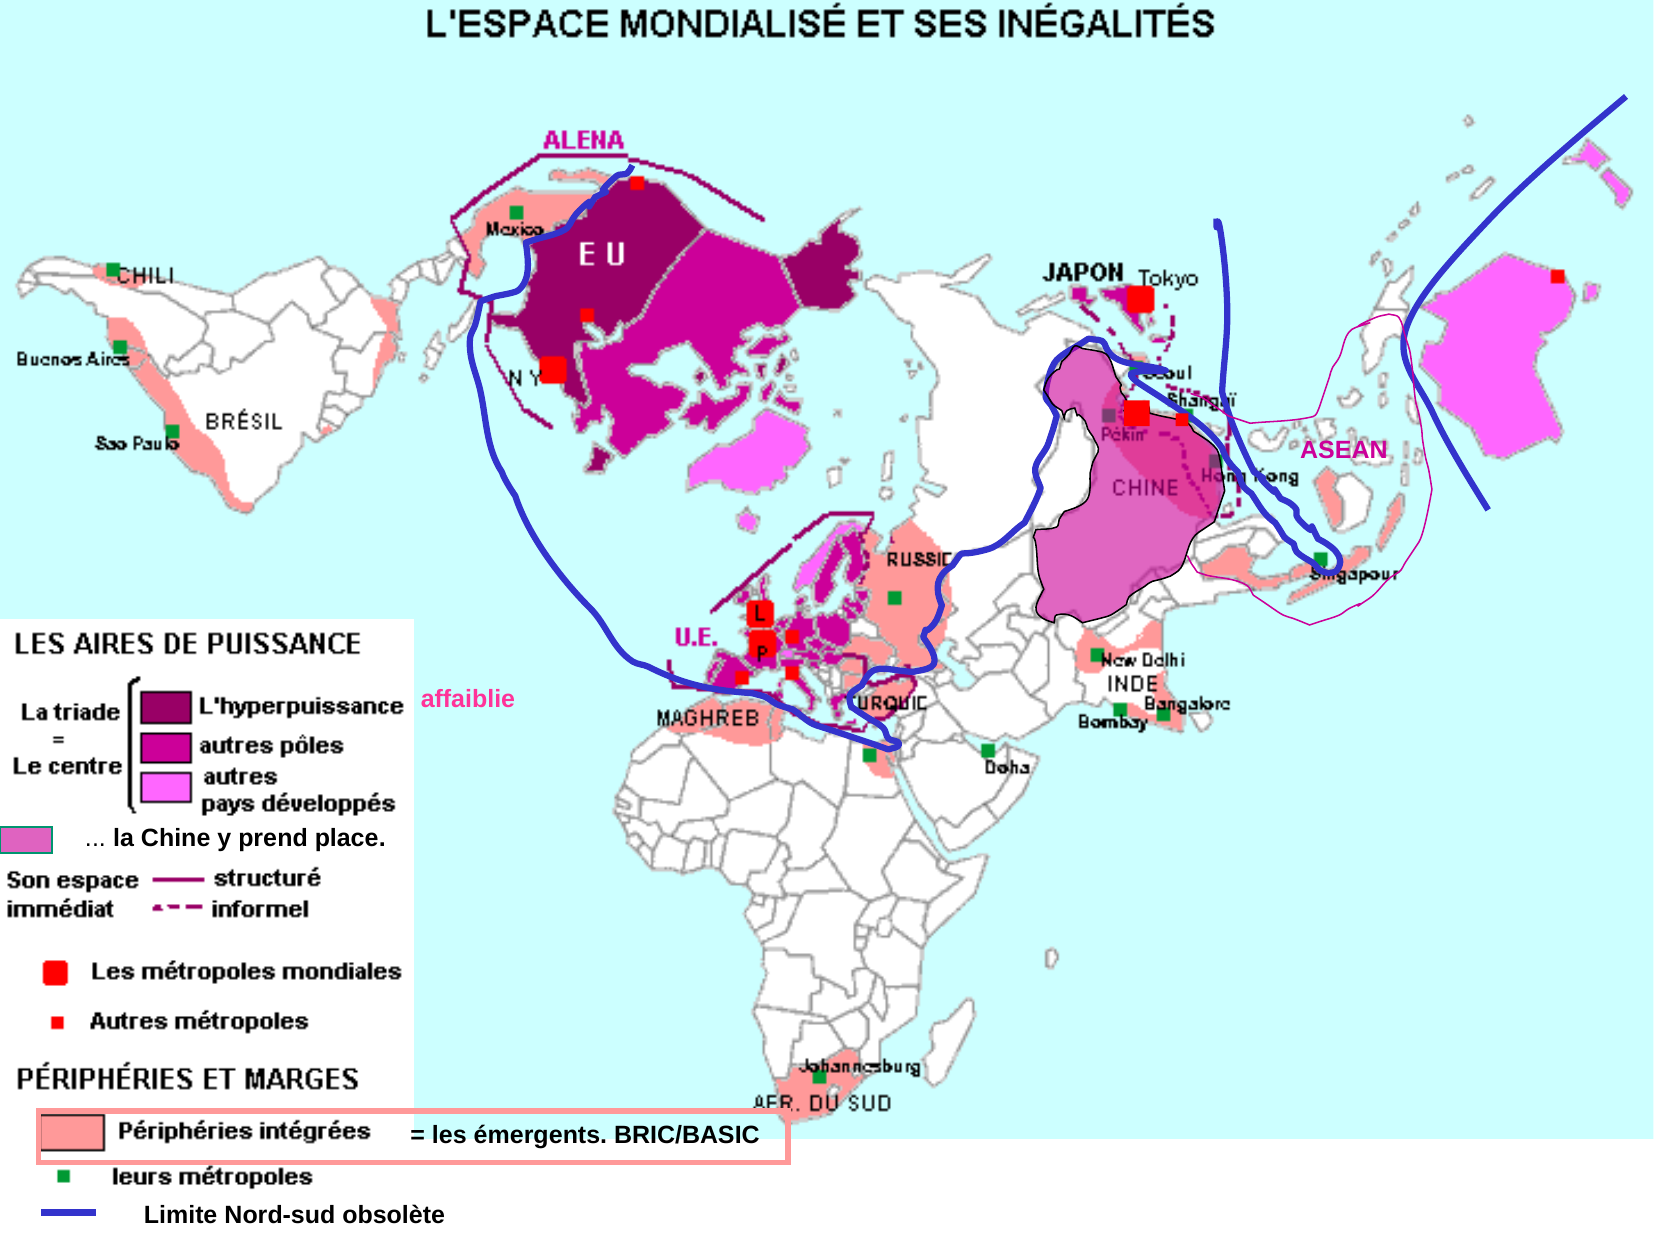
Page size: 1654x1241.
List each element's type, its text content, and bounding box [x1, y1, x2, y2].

text_box = les émergents. BRIC/BASIC [395, 1114, 776, 1157]
picture [41, 1114, 414, 1160]
text_box [2, 829, 50, 851]
text_box [1033, 345, 1225, 623]
text_box ... la Chine y prend place. [70, 813, 402, 860]
text_box affaiblie [406, 675, 531, 721]
picture [776, 1114, 785, 1139]
text_box ASEAN [1285, 426, 1403, 472]
text_box Limite Nord-sud obsolète [129, 1190, 461, 1236]
picture [0, 0, 1654, 1241]
